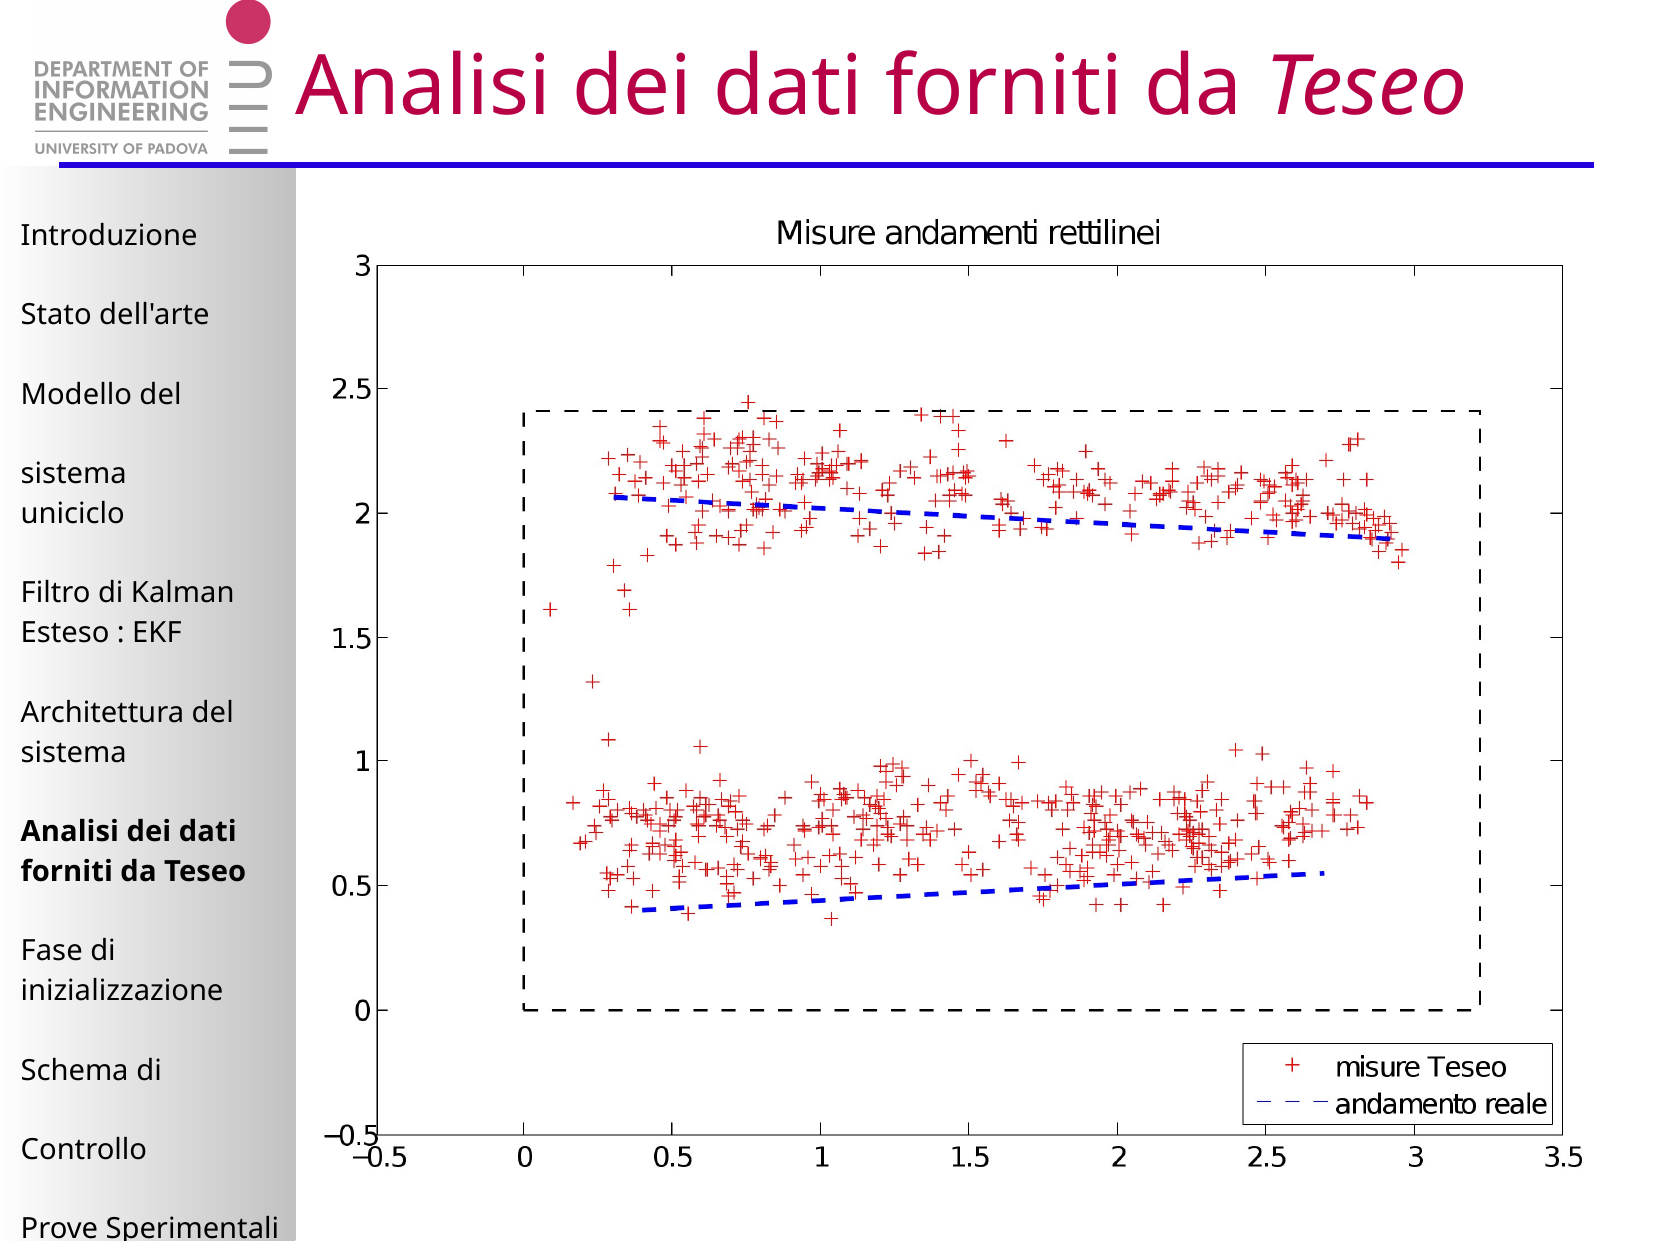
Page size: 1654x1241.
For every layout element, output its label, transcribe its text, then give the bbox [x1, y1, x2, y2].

text_box Introduzione Stato dell'arte Modello del sistema uniciclo Filtro di Kalman Esteso : EKF Architettura del sistema Analisi dei dati forniti da Teseo Fase di inizializzazione Schema di Controllo Prove Sperimentali Conclusioni Sviluppi futuri [5, 206, 302, 1211]
picture [313, 206, 1595, 1182]
title Analisi dei dati forniti da Teseo [295, 0, 1595, 186]
picture [35, 0, 272, 154]
